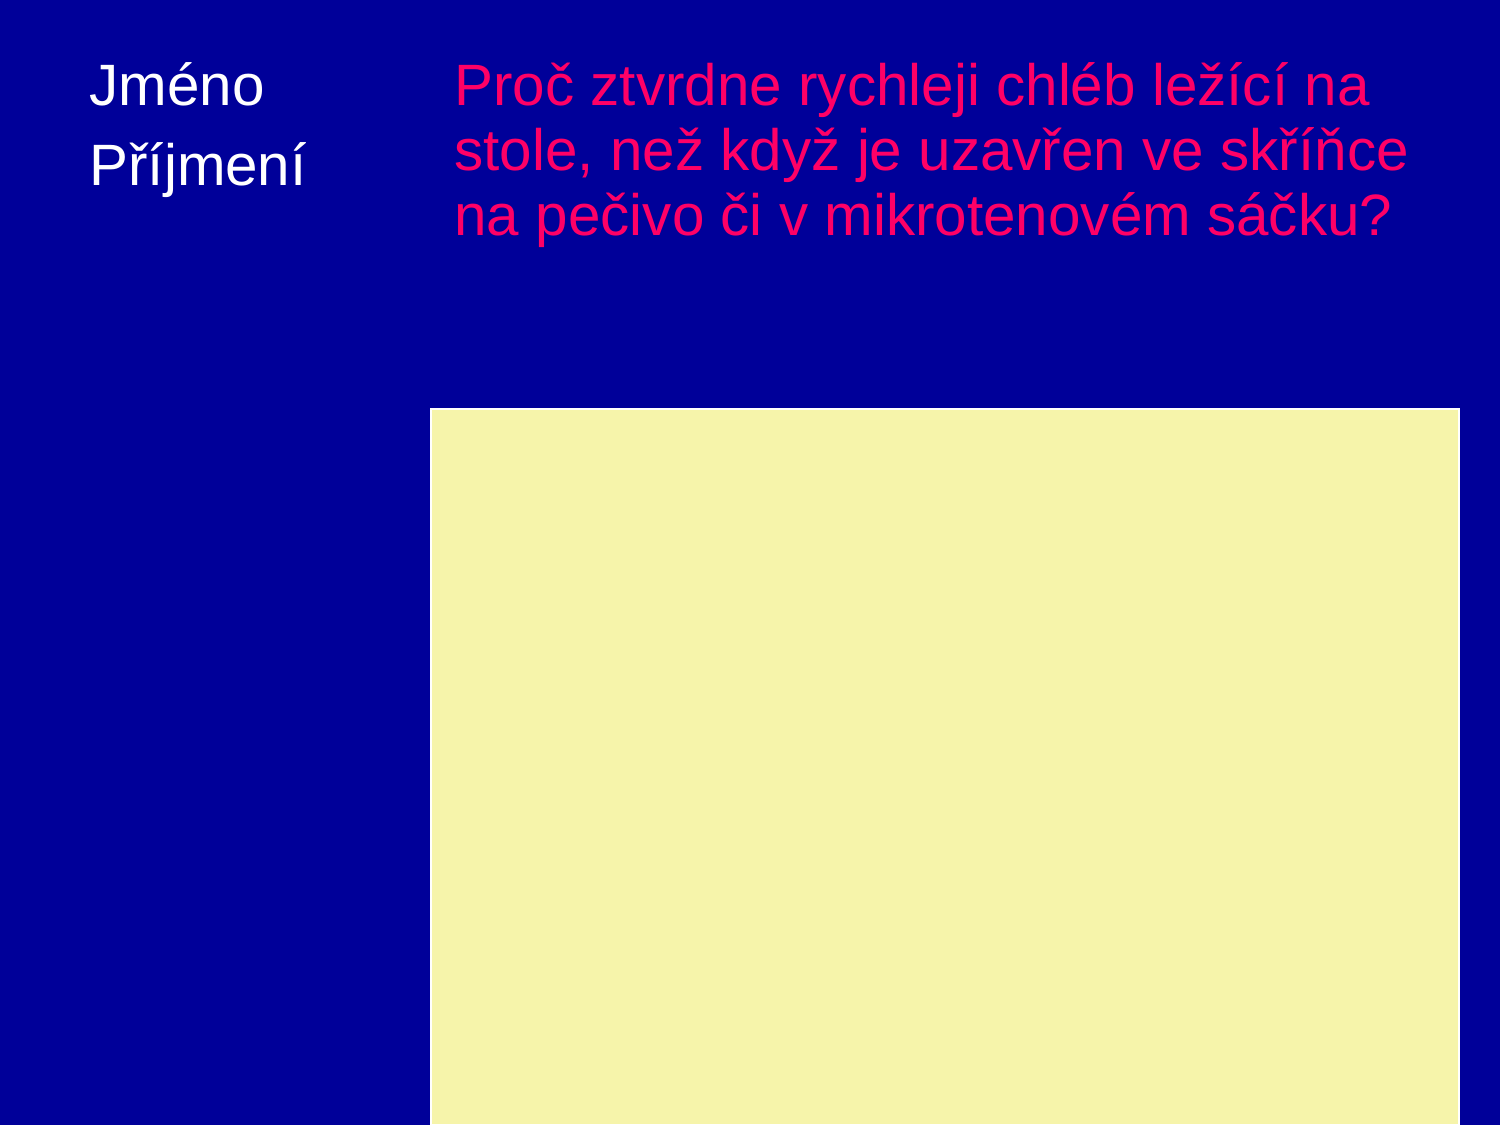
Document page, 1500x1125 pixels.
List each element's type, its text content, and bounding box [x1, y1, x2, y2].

text_box Proč ztvrdne rychleji chléb ležící na stole, než když je uzavřen ve skříňce na pečivo či v mikrotenovém sáčku? [440, 45, 1459, 408]
text_box Jméno Příjmení [75, 45, 440, 525]
text_box [430, 408, 1459, 1125]
